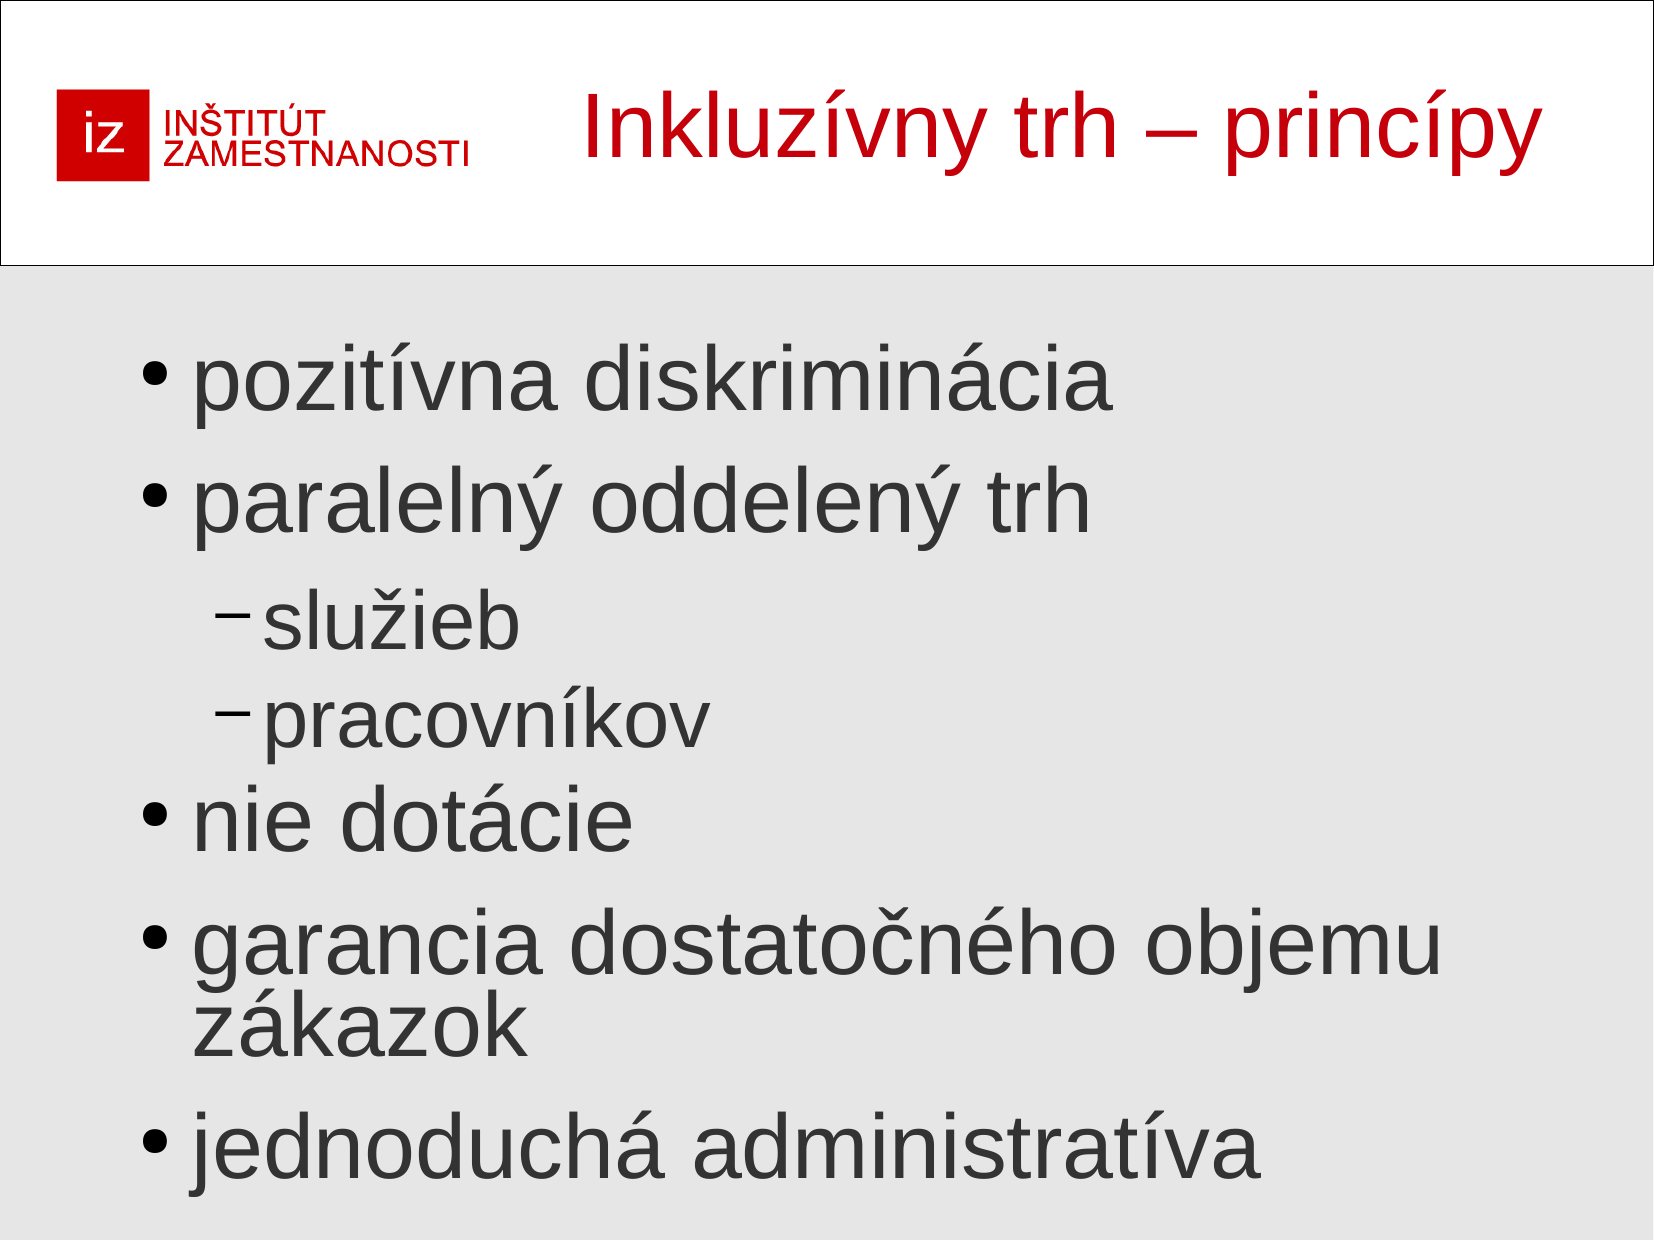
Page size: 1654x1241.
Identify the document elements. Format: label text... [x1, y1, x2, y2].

list pozitívna diskriminácia paralelný oddelený trh služieb pracovníkov nie dotácie garancia dostatočného objemu zákazok jednoduchá administratíva [121, 344, 1533, 1217]
picture [5, 8, 518, 257]
title Inkluzívny trh – princípy [561, 37, 1565, 229]
